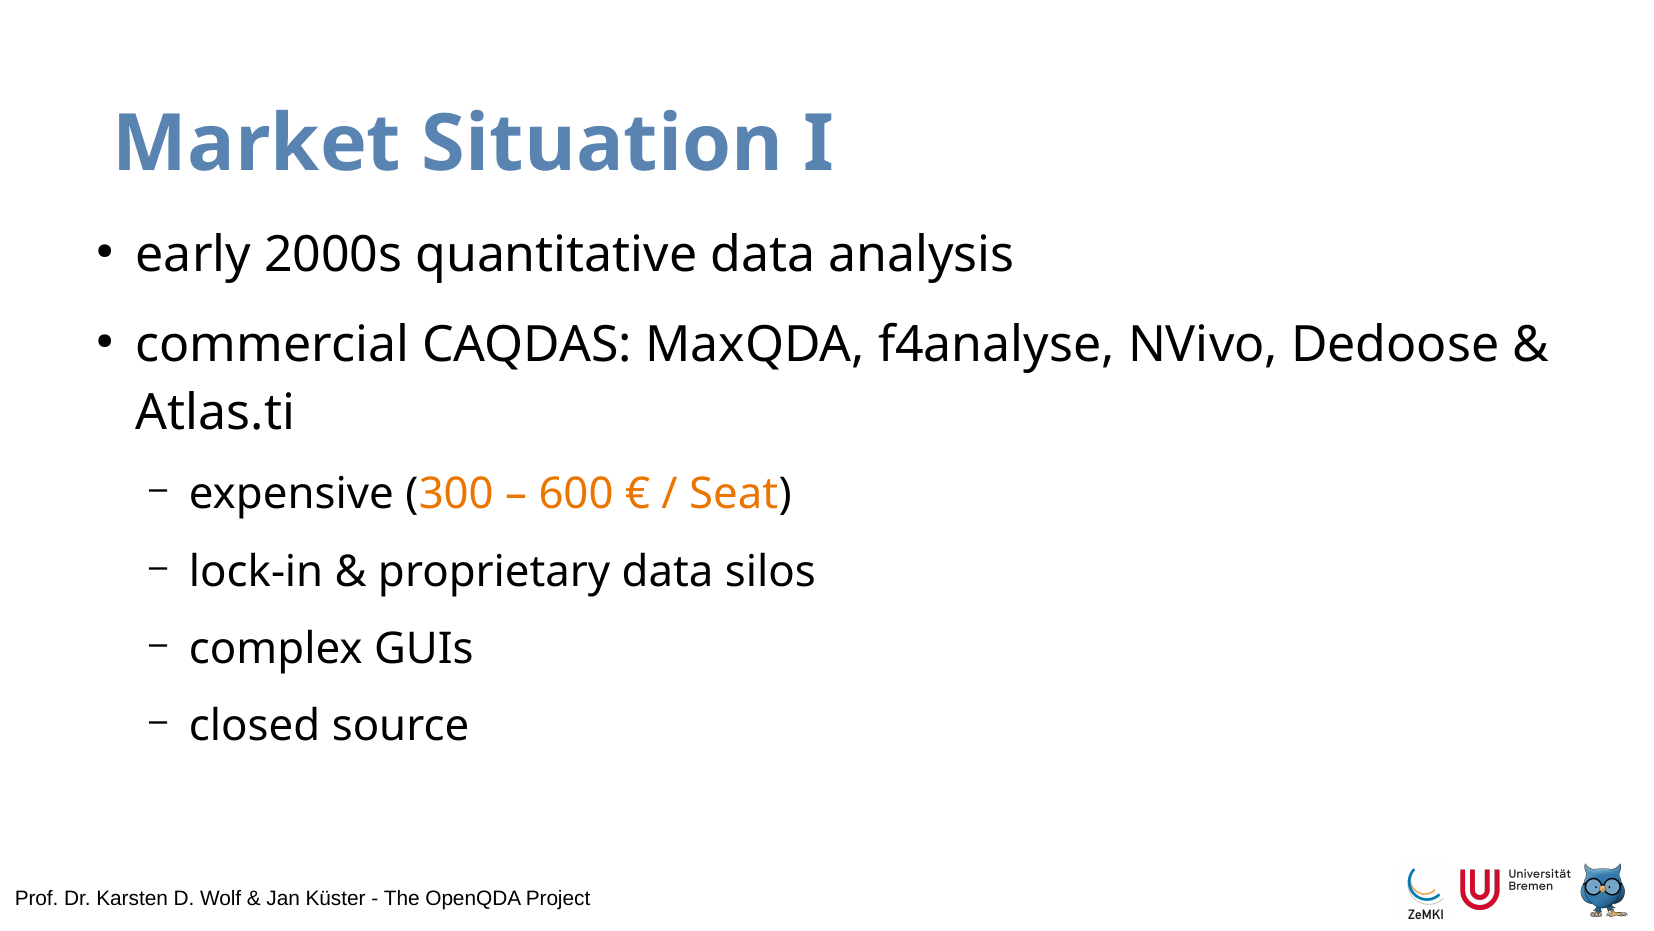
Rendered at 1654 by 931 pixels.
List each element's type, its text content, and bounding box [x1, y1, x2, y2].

title Market Situation I [112, 62, 1493, 217]
picture [1397, 862, 1450, 921]
picture [1575, 862, 1631, 918]
list early 2000s quantitative data analysis commercial CAQDAS: MaxQDA, f4analyse, NVivo, Dedoose & Atlas.ti expensive (300 – 600 € / Seat) lock-in & proprietary data silos complex GUIs closed source [82, 217, 1571, 758]
picture [1460, 869, 1571, 910]
